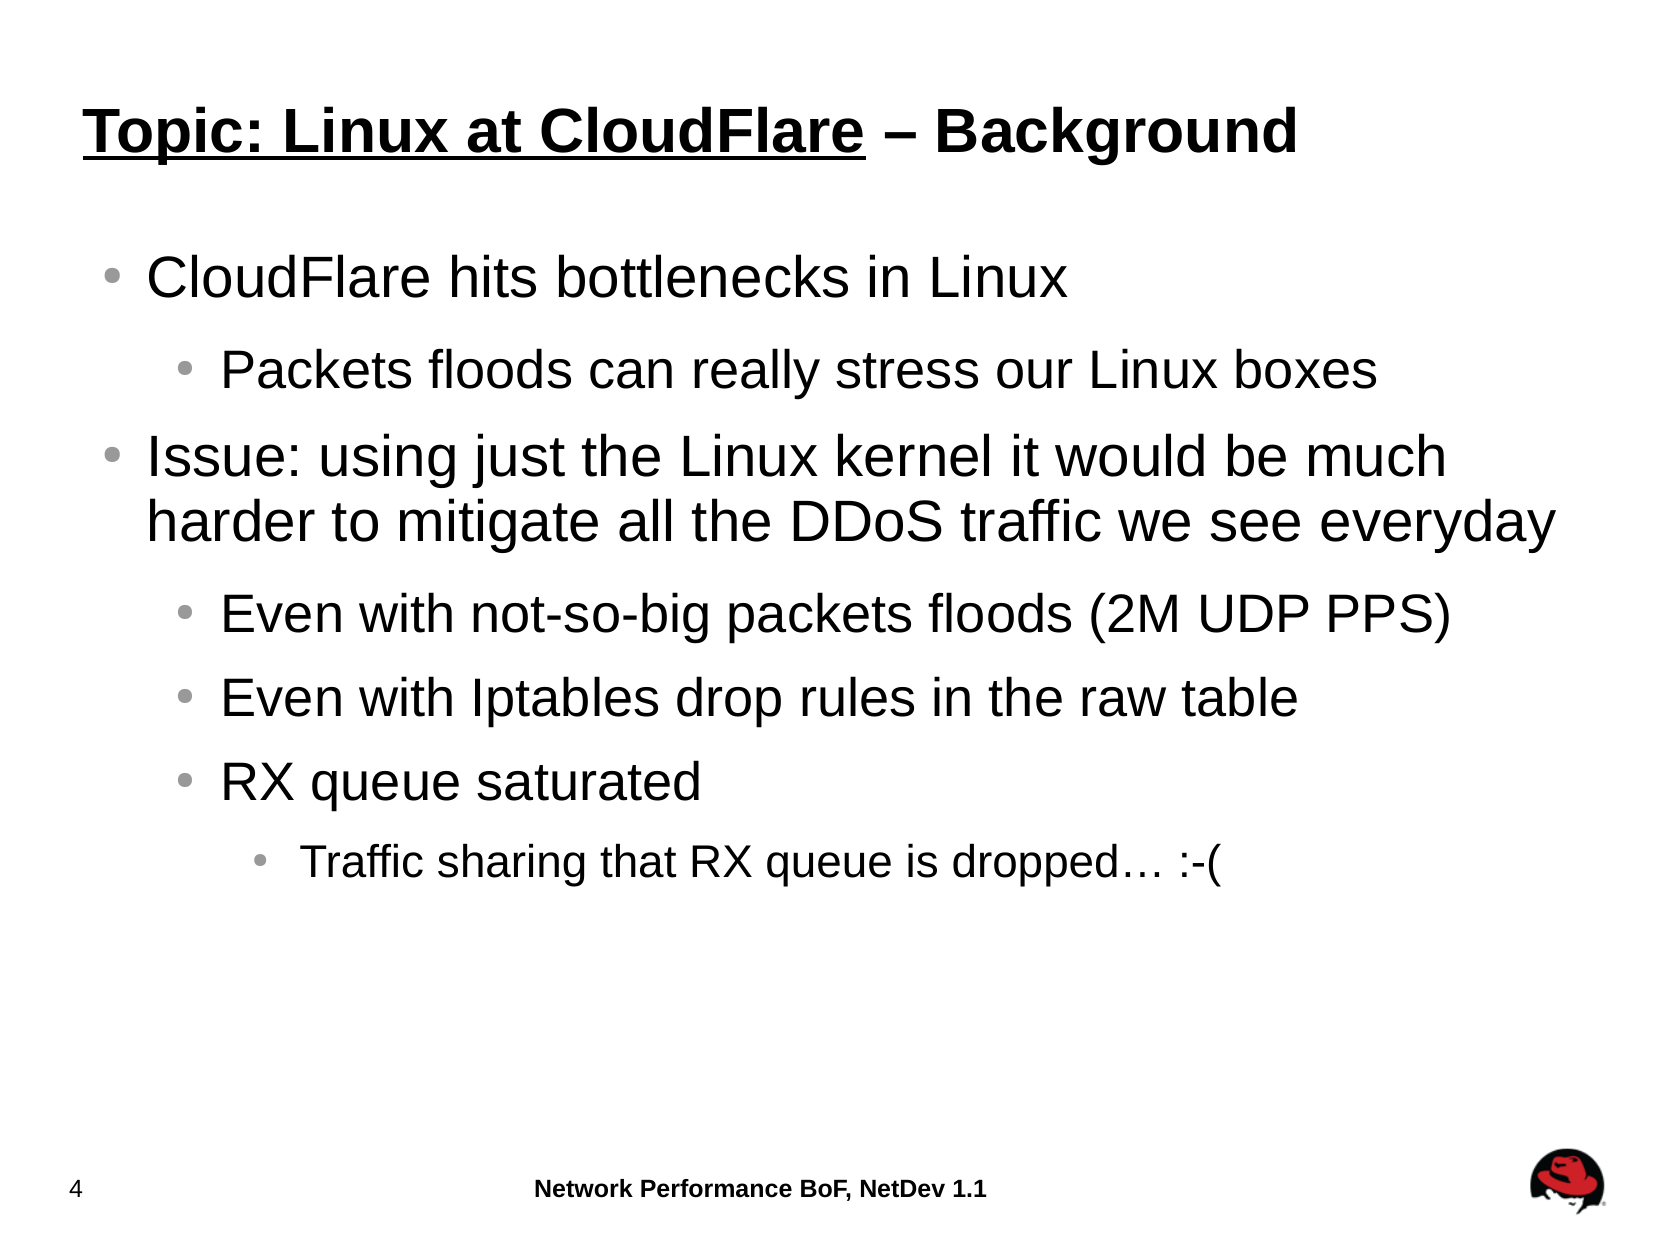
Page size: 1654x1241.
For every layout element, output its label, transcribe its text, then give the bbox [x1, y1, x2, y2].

picture [1529, 1146, 1612, 1224]
title Topic: Linux at CloudFlare – Background [82, 37, 1571, 226]
list CloudFlare hits bottlenecks in Linux Packets floods can really stress our Linux boxes Issue: using just the Linux kernel it would be much harder to mitigate all the DDoS traffic we see everyday Even with not-so-big packets floods (2M UDP PPS) Even with Iptables drop rules in the raw table RX queue saturated Traffic sharing that RX queue is dropped… :-( [86, 244, 1575, 1039]
